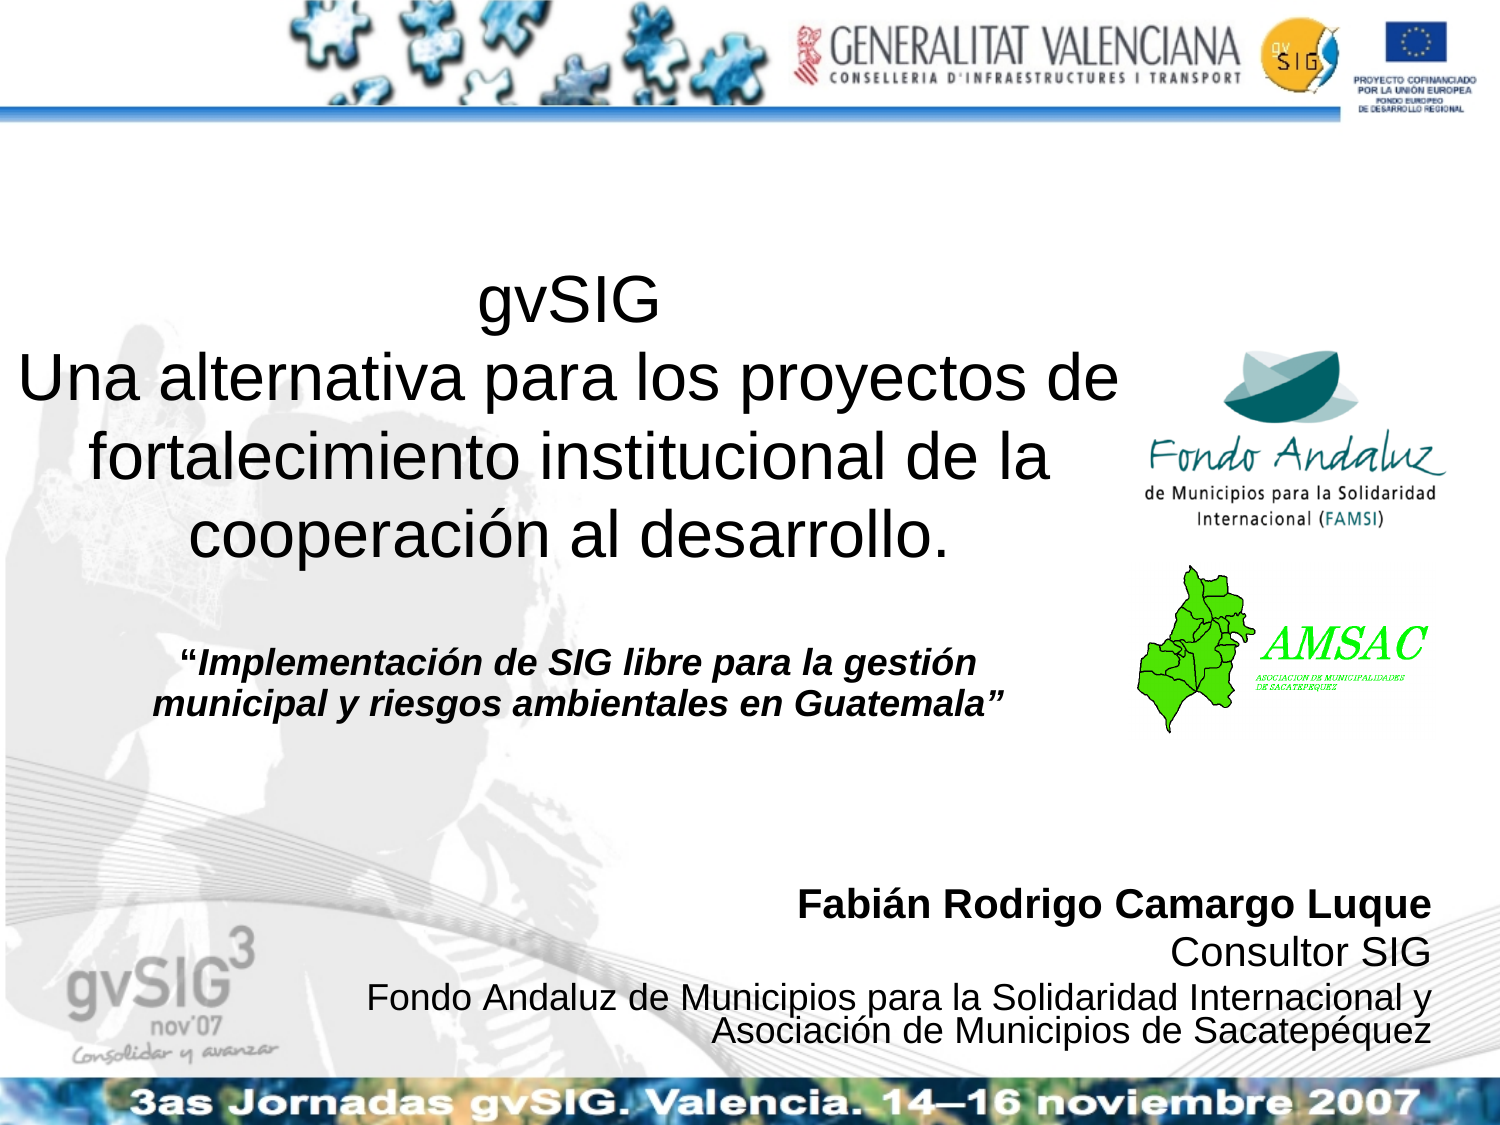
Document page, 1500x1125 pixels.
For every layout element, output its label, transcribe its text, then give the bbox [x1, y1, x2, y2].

title gvSIG Una alternativa para los proyectos de fortalecimiento institucional de la cooperación al desarrollo. [0, 184, 1140, 646]
text_box “Implementación de SIG libre para la gestión municipal y riesgos ambientales en Guatemala” [88, 633, 1069, 733]
subtitle Fabián Rodrigo Camargo Luque Consultor SIG Fondo Andaluz de Municipios para la Solidaridad Internacional y Asociación de Municipios de Sacatepéquez [277, 881, 1448, 1071]
picture [0, 0, 1500, 1125]
